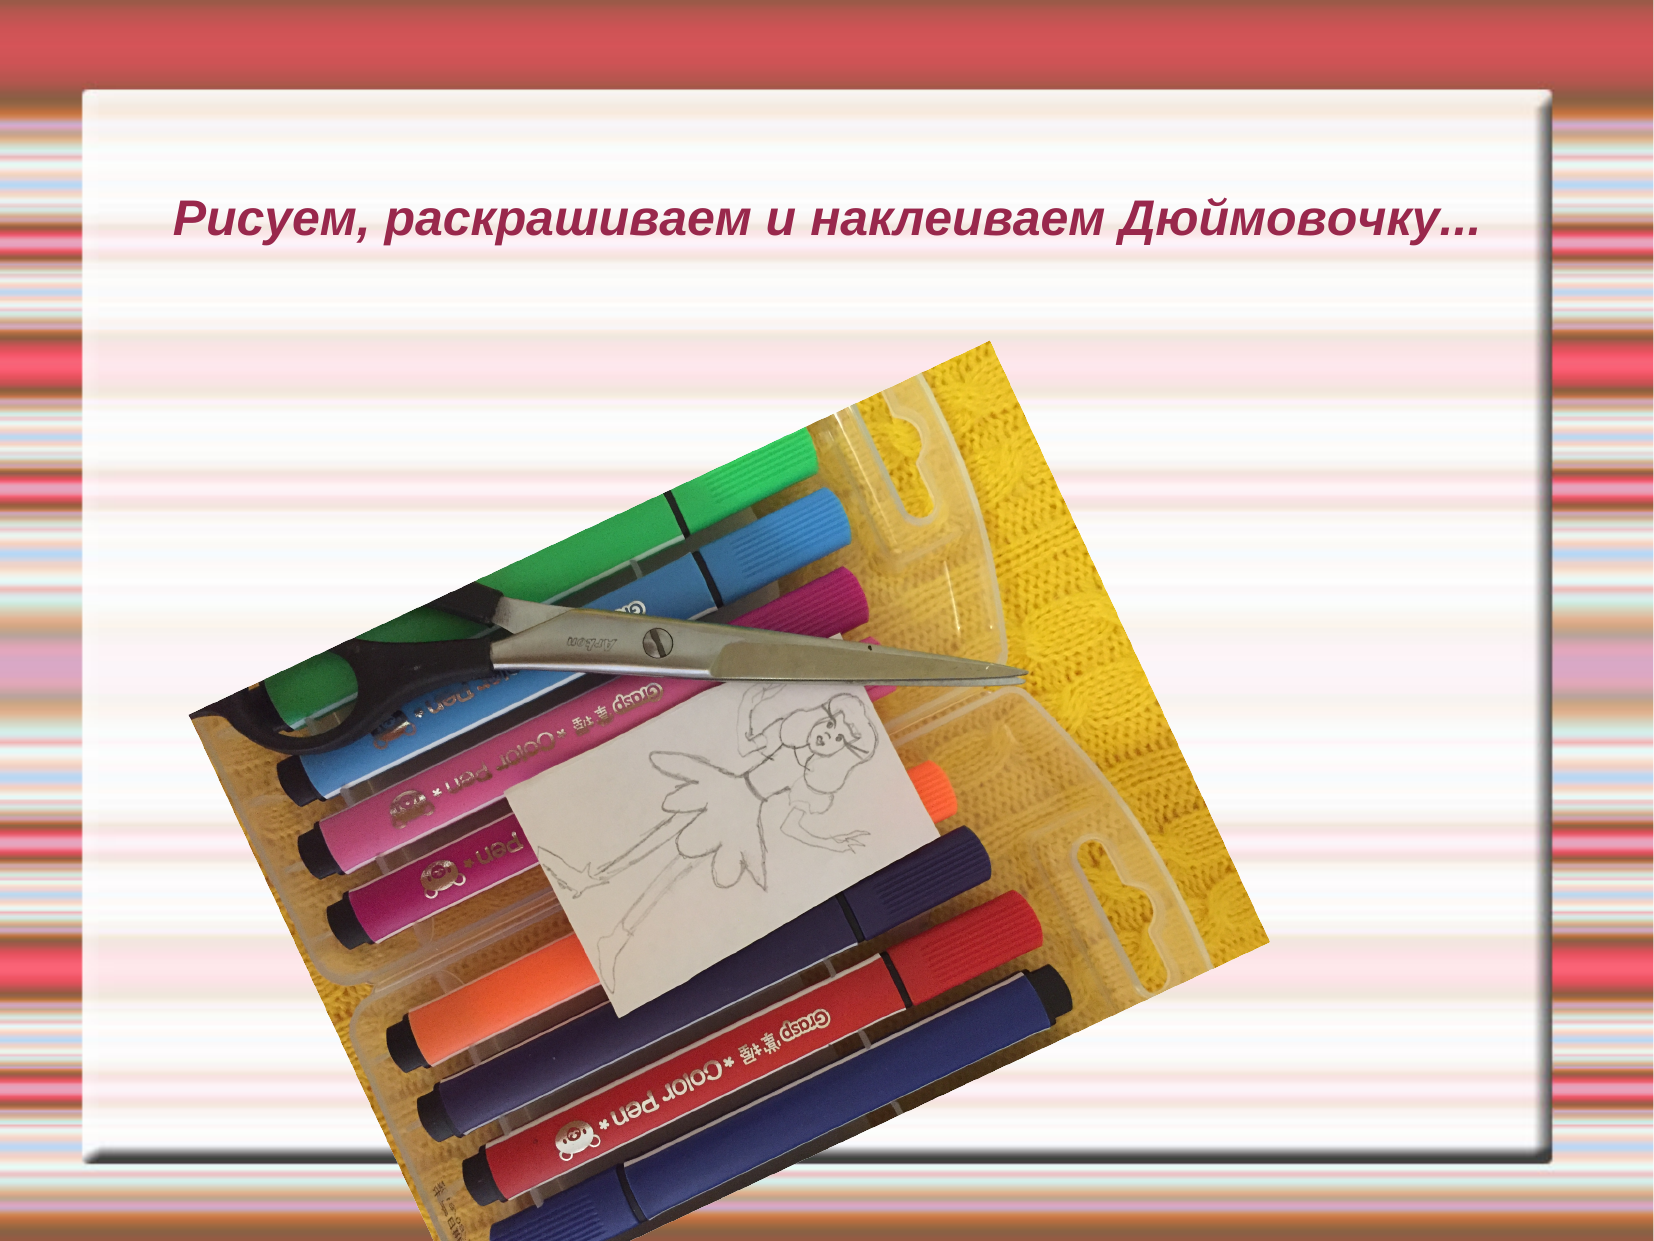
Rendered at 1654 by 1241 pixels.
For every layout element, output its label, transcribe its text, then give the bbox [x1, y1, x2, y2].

picture [0, 0, 1654, 1241]
title Рисуем, раскрашиваем и наклеиваем Дюймовочку... [121, 114, 1534, 322]
